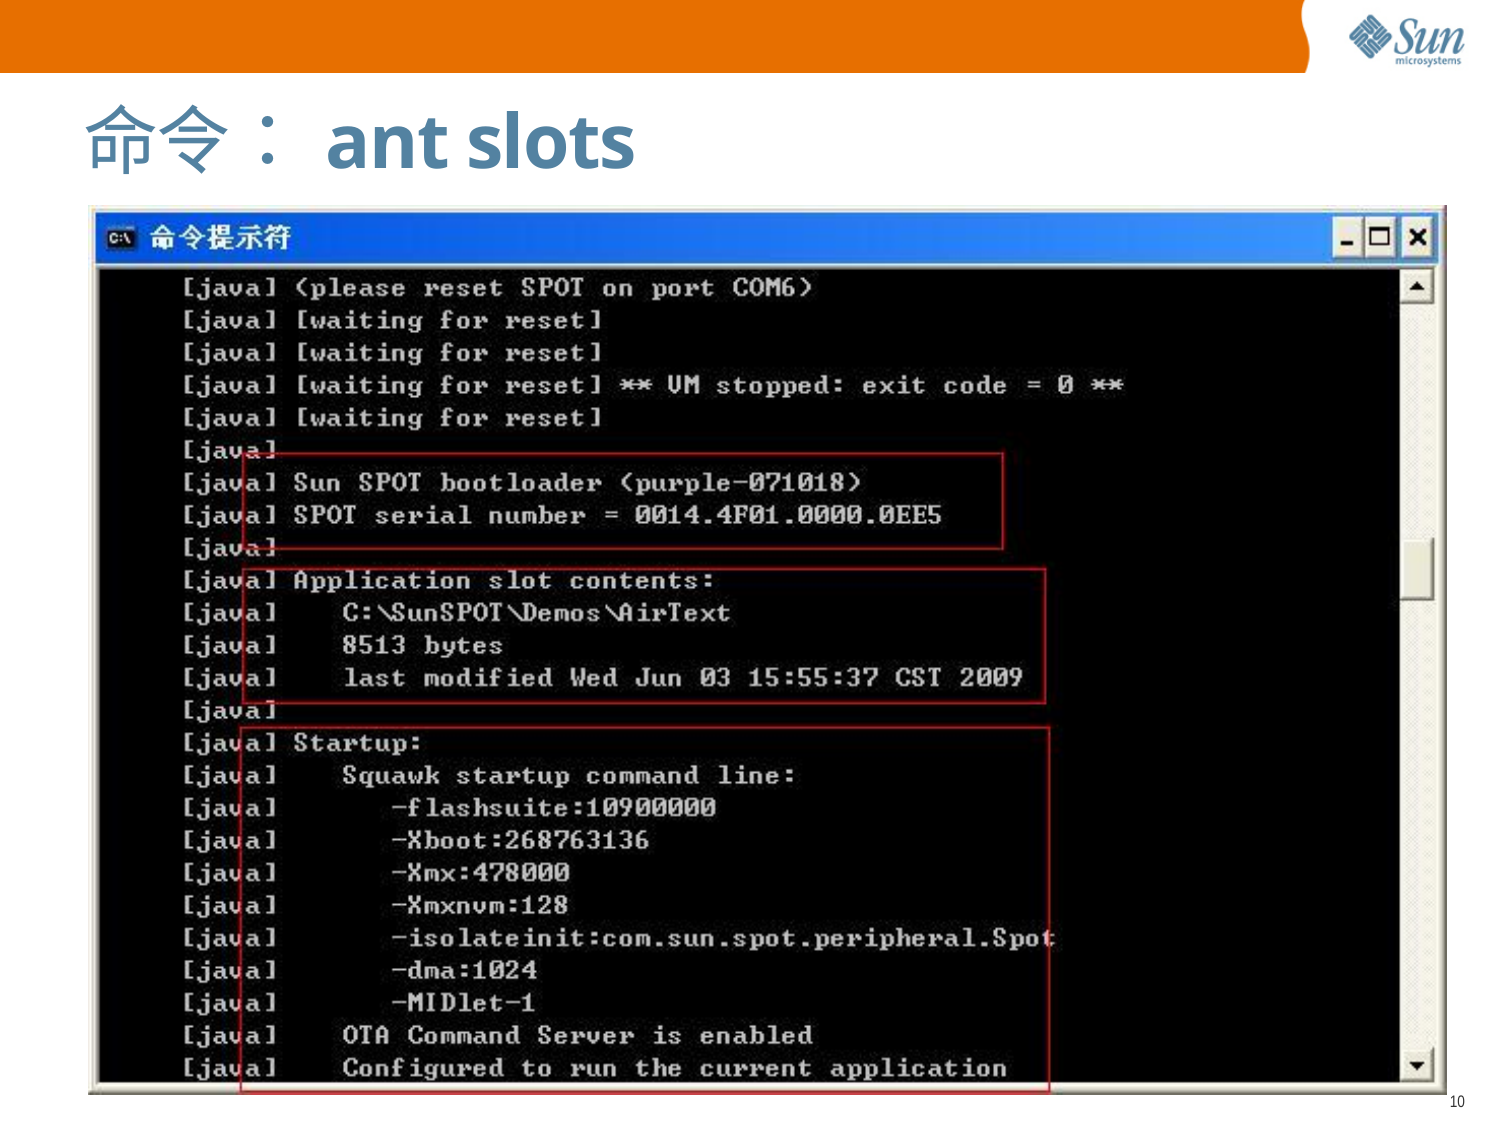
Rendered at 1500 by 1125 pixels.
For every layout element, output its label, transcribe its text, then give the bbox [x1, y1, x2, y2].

title 命令：ant slots [83, 94, 1446, 199]
picture [88, 205, 1447, 1095]
picture [0, 0, 1500, 73]
